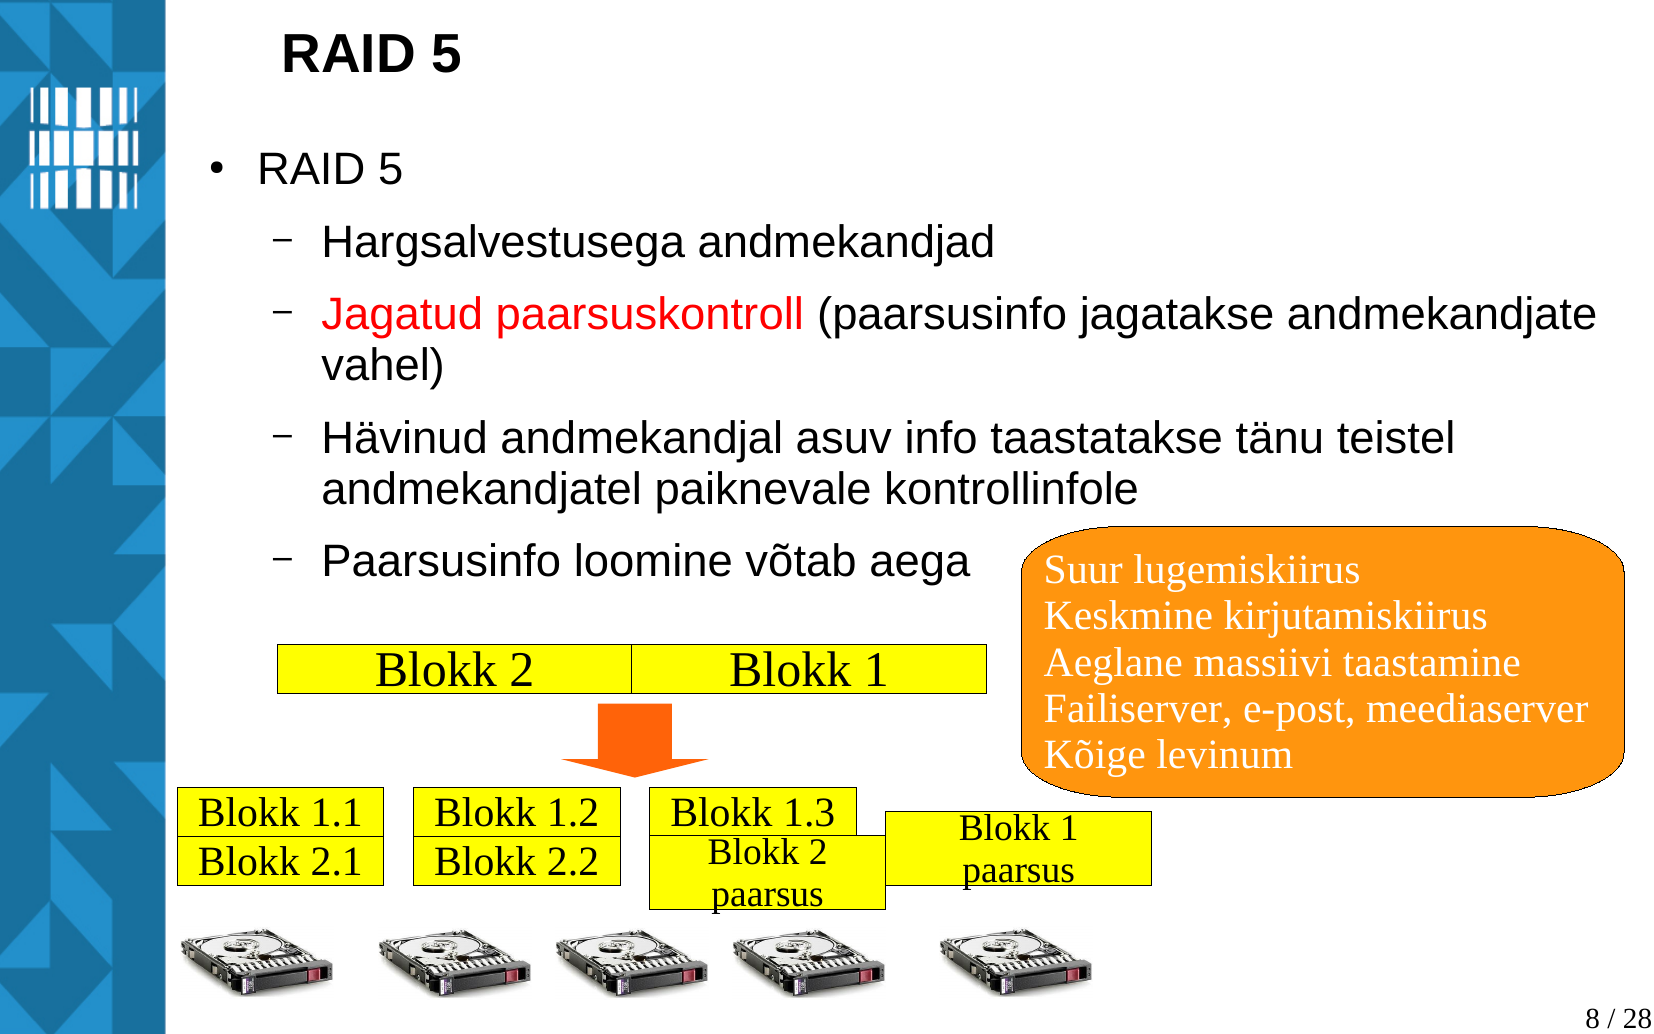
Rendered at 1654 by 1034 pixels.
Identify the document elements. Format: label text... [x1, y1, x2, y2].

picture [732, 925, 886, 1000]
text_box Blokk 2 paarsus [649, 835, 886, 910]
picture [555, 925, 709, 1000]
picture [180, 924, 334, 999]
picture [378, 925, 532, 1000]
text_box Blokk 2.2 [413, 837, 621, 886]
text_box Blokk 1.3 [649, 787, 857, 835]
text_box Blokk 2.1 [177, 837, 384, 886]
text_box Blokk 1.1 [177, 787, 384, 837]
text_box Blokk 1.2 [413, 787, 621, 837]
text_box Blokk 1 [631, 644, 987, 694]
text_box [561, 703, 709, 778]
text_box Suur lugemiskiirus Keskmine kirjutamiskiirus Aeglane massiivi taastamine Failiserver, e-post, meediaserver Kõige levinum [1021, 526, 1625, 798]
title RAID 5 [281, 11, 1654, 95]
text_box Blokk 1 paarsus [885, 811, 1152, 886]
picture [939, 924, 1093, 999]
text_box Blokk 2 [277, 644, 631, 694]
list RAID 5 Hargsalvestusega andmekandjad Jagatud paarsuskontroll (paarsusinfo jagatakse andmekandjate vahel) Hävinud andmekandjal asuv info taastatakse tänu teistel andmekandjatel paiknevale kontrollinfole Paarsusinfo loomine võtab aega [192, 143, 1648, 591]
